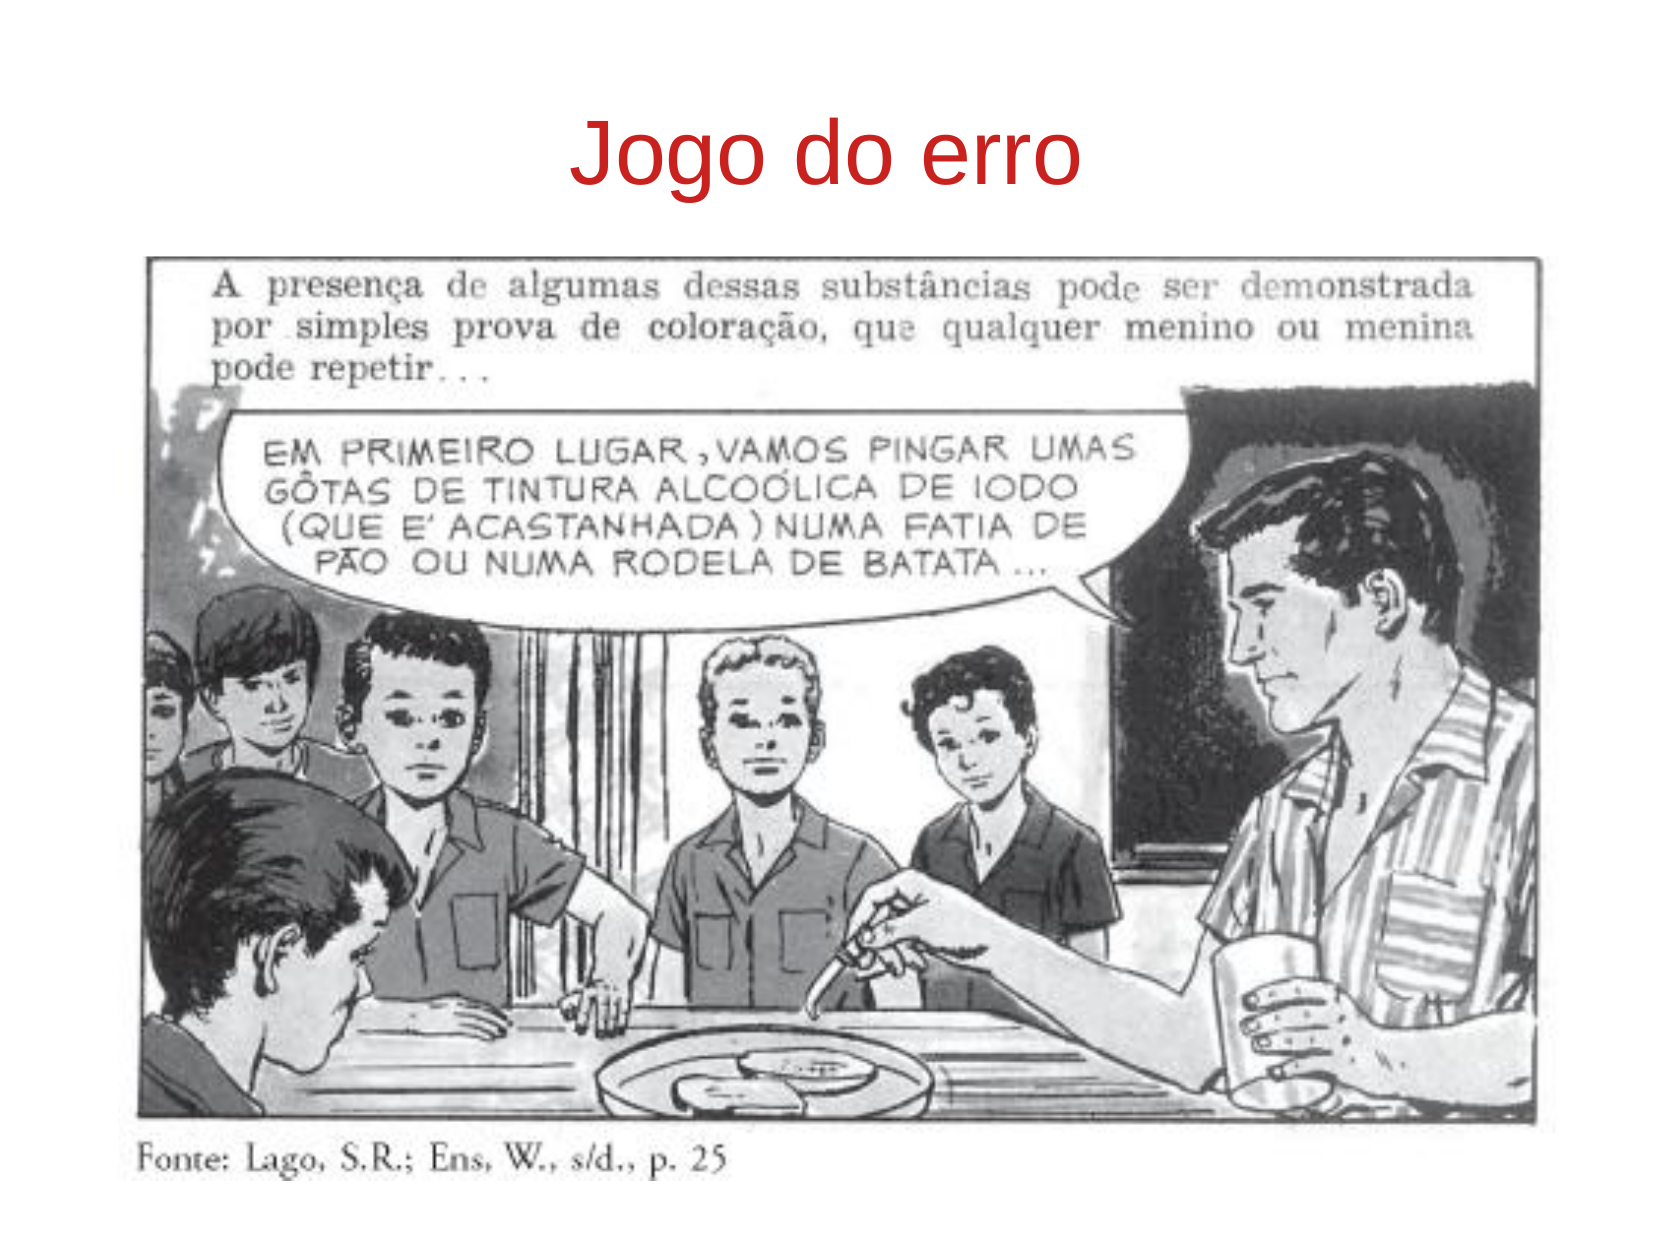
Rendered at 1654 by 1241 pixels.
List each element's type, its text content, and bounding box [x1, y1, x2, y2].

title Jogo do erro [82, 49, 1571, 257]
picture [118, 257, 1565, 1182]
